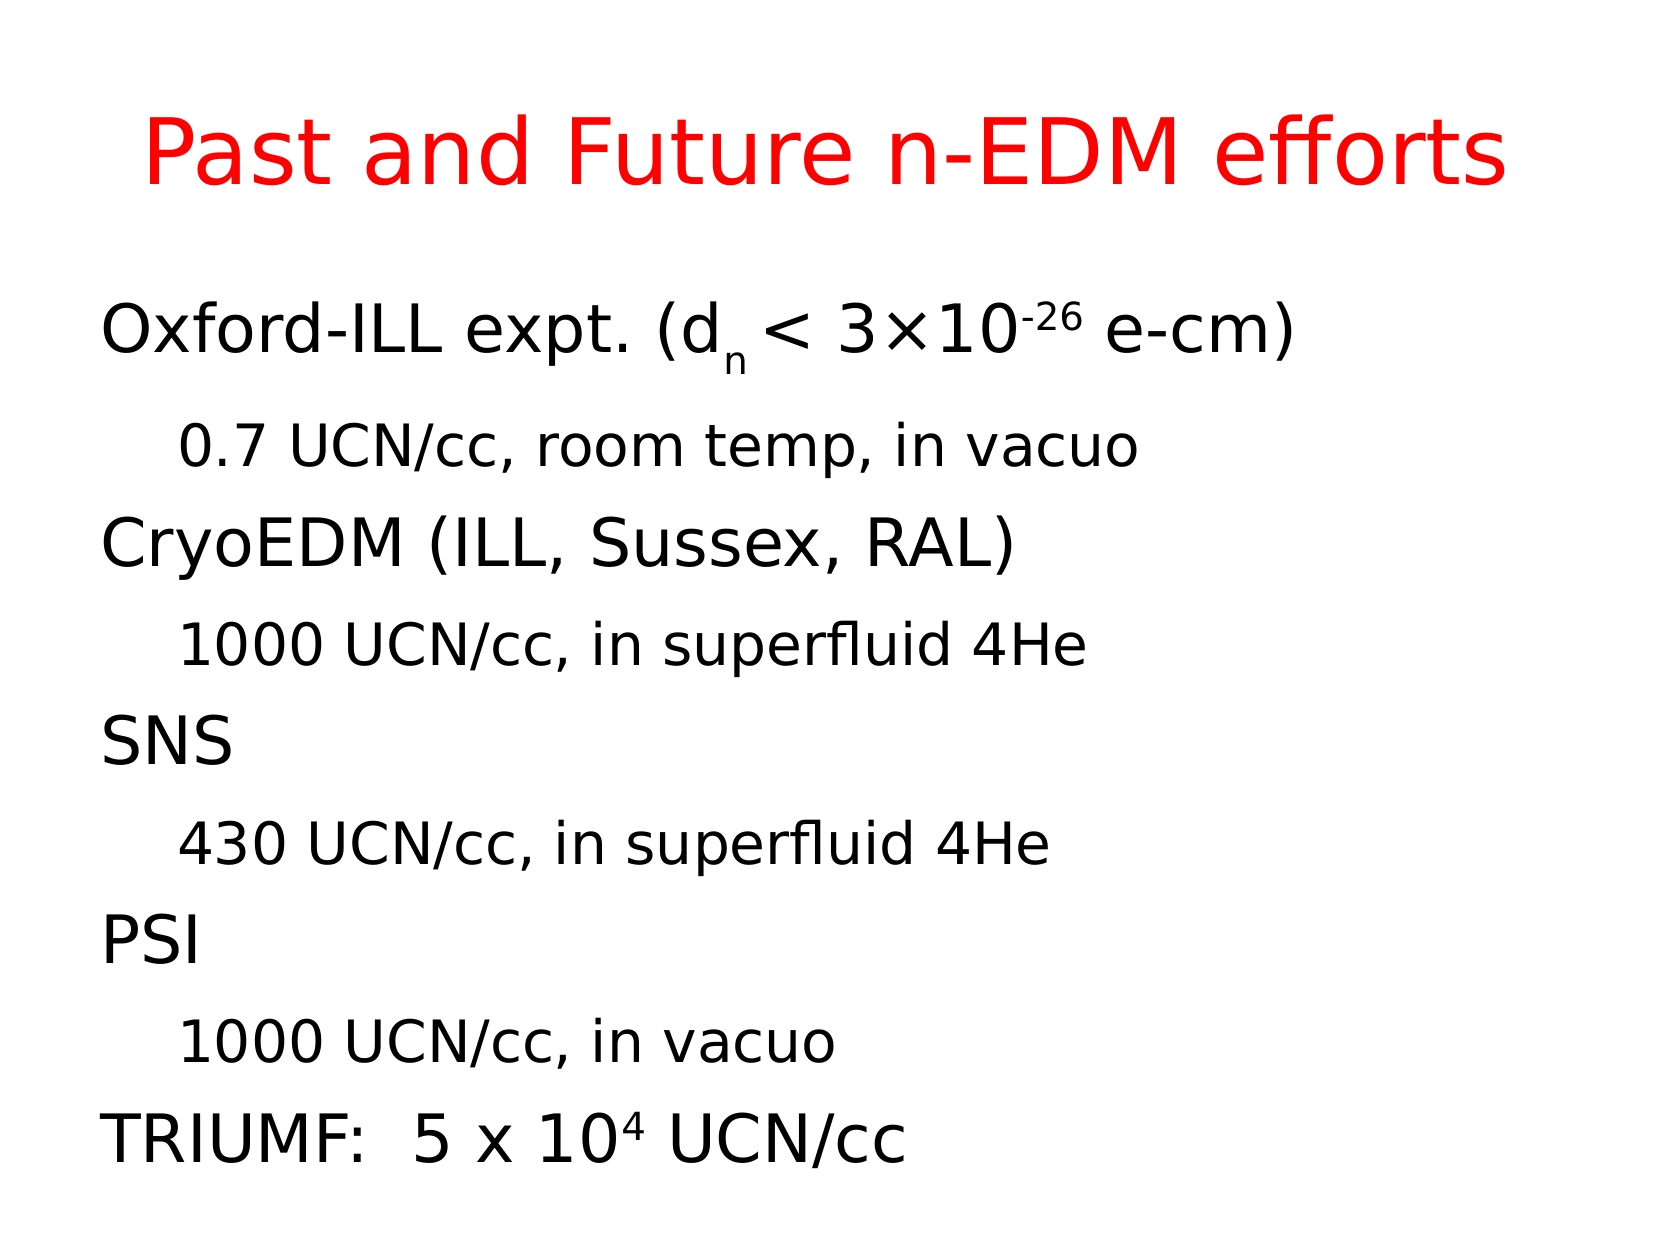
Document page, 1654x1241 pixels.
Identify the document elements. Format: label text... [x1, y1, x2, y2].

list Oxford-ILL expt. (dn < 3⨯10-26 e-cm) 0.7 UCN/cc, room temp, in vacuo CryoEDM (ILL, Sussex, RAL) 1000 UCN/cc, in superfluid 4He SNS 430 UCN/cc, in superfluid 4He PSI 1000 UCN/cc, in vacuo TRIUMF: 5 x 104 UCN/cc [82, 290, 1571, 1178]
title Past and Future n-EDM efforts [82, 49, 1571, 257]
